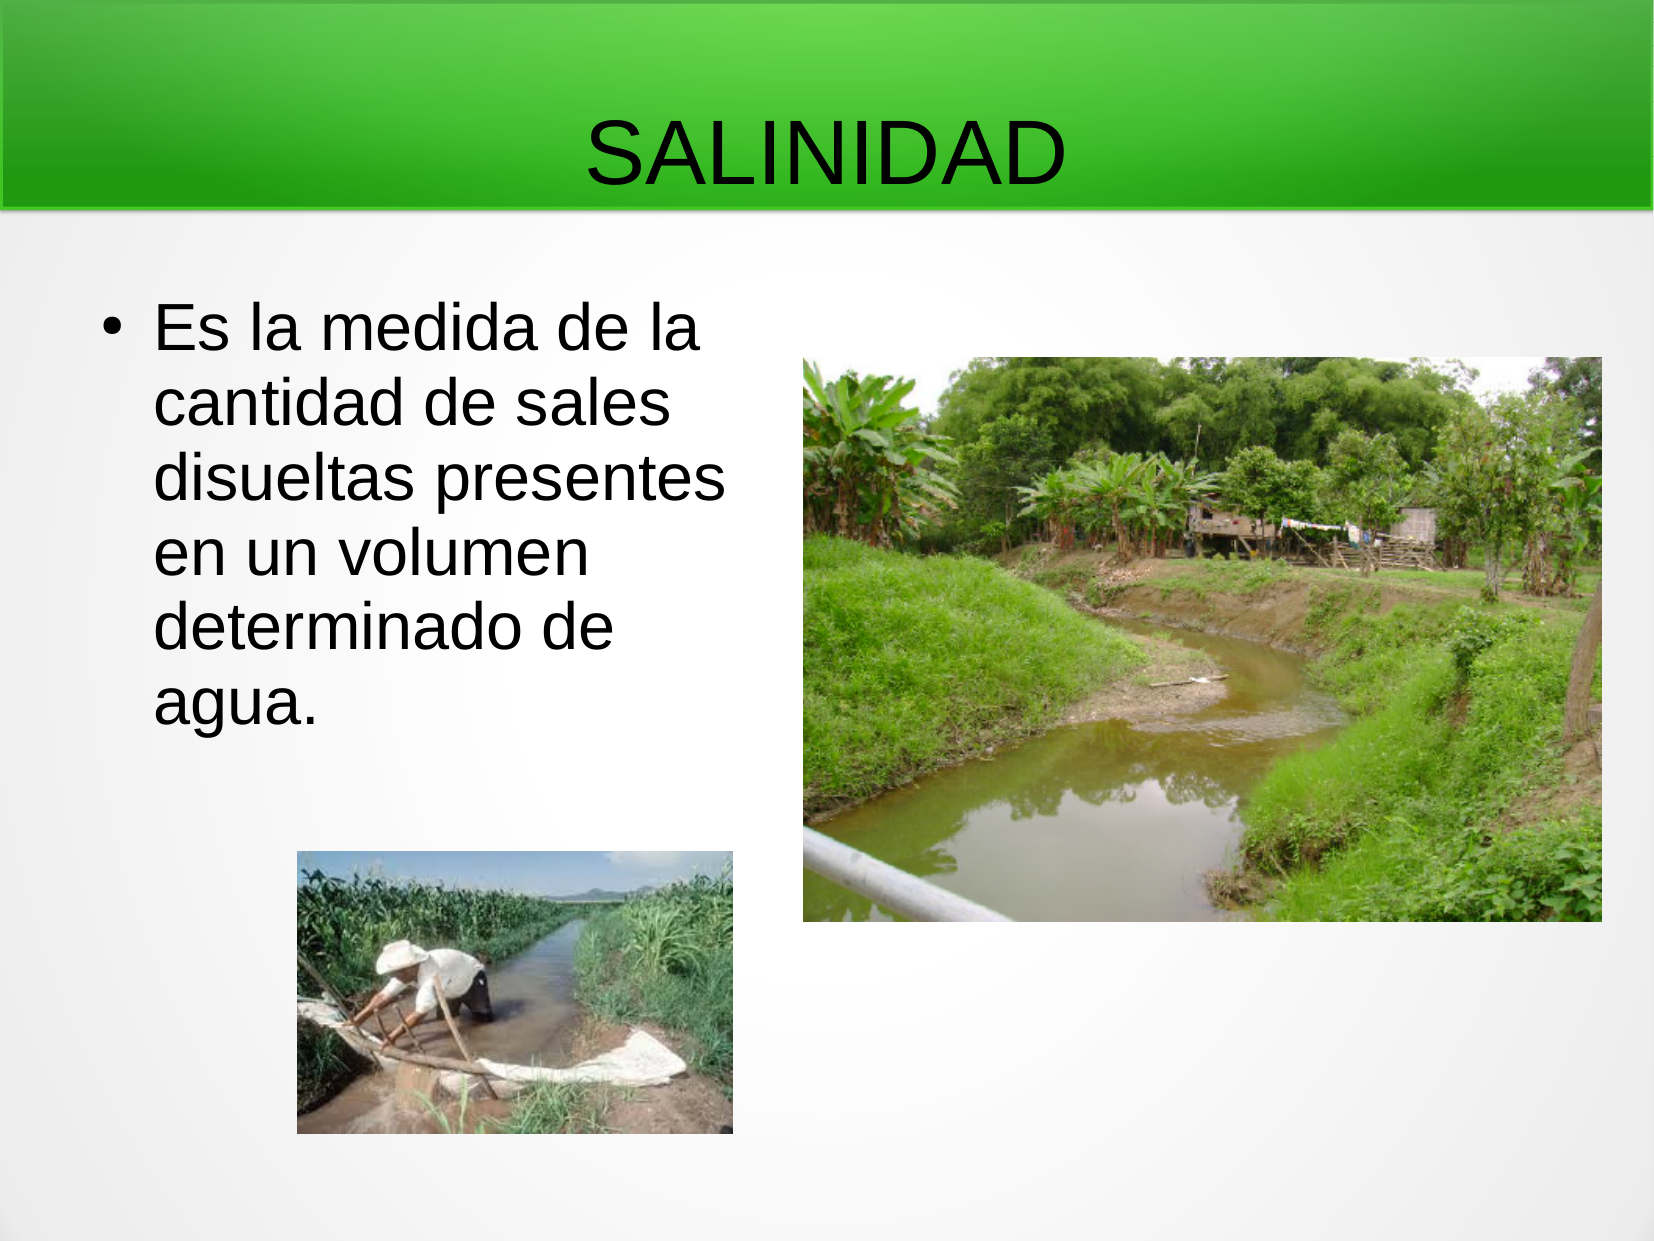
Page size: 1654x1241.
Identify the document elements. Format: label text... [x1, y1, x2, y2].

picture [297, 851, 733, 1134]
title SALINIDAD [82, 49, 1571, 257]
picture [803, 357, 1602, 922]
list Es la medida de la cantidad de sales disueltas presentes en un volumen determinado de agua. [82, 290, 733, 745]
